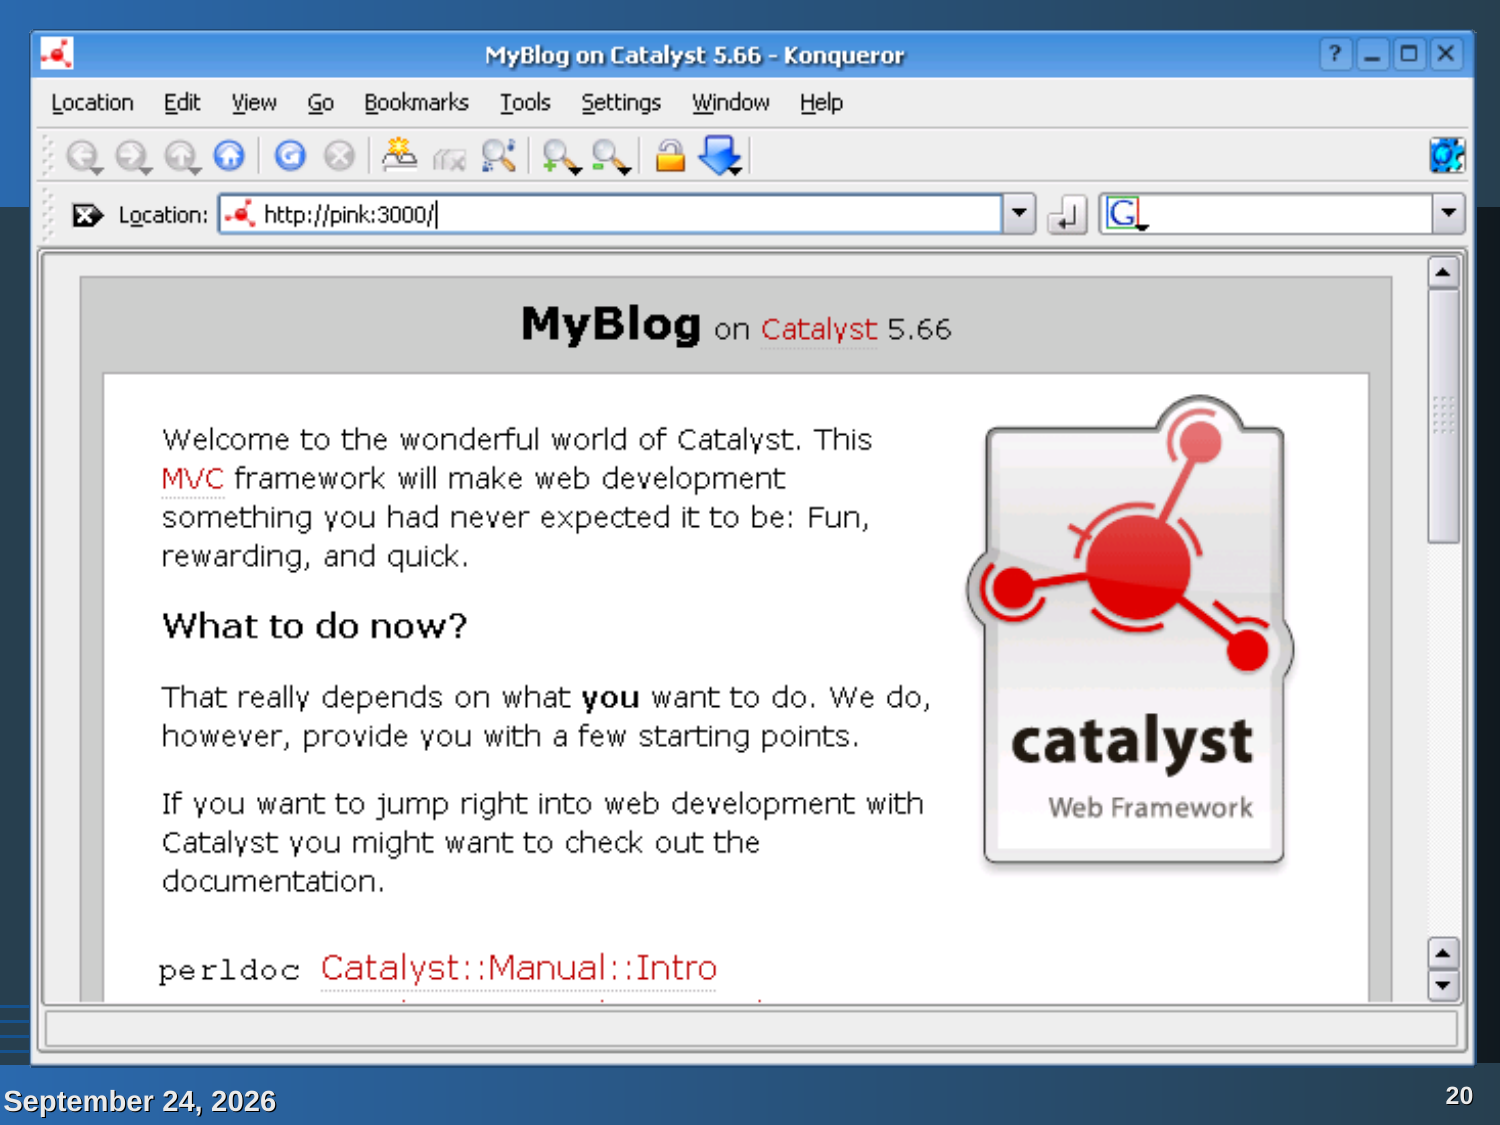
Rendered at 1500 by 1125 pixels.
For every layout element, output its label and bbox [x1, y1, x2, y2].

picture [29, 29, 1477, 1068]
